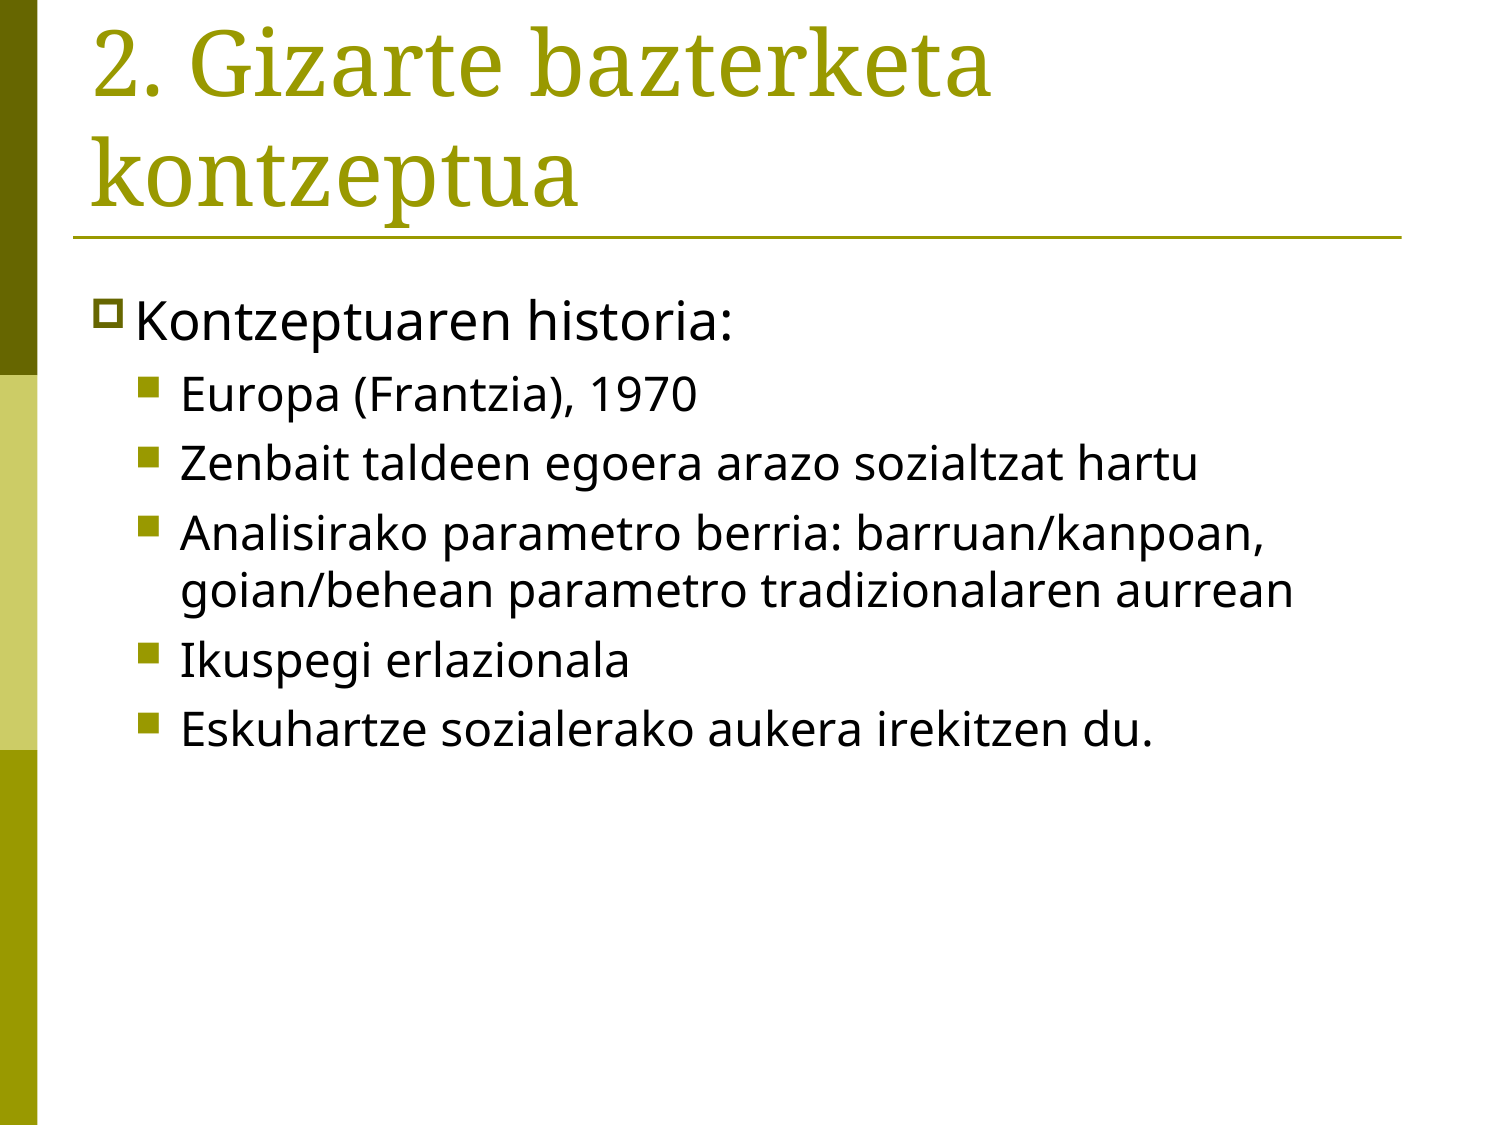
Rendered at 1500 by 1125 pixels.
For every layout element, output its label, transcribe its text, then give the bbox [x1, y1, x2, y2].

title 2. Gizarte bazterketa kontzeptua [75, 45, 1426, 200]
list Kontzeptuaren historia: Europa (Frantzia), 1970 Zenbait taldeen egoera arazo sozialtzat hartu Analisirako parametro berria: barruan/kanpoan, goian/behean parametro tradizionalaren aurrean Ikuspegi erlazionala Eskuhartze sozialerako aukera irekitzen du. [75, 200, 1426, 1010]
